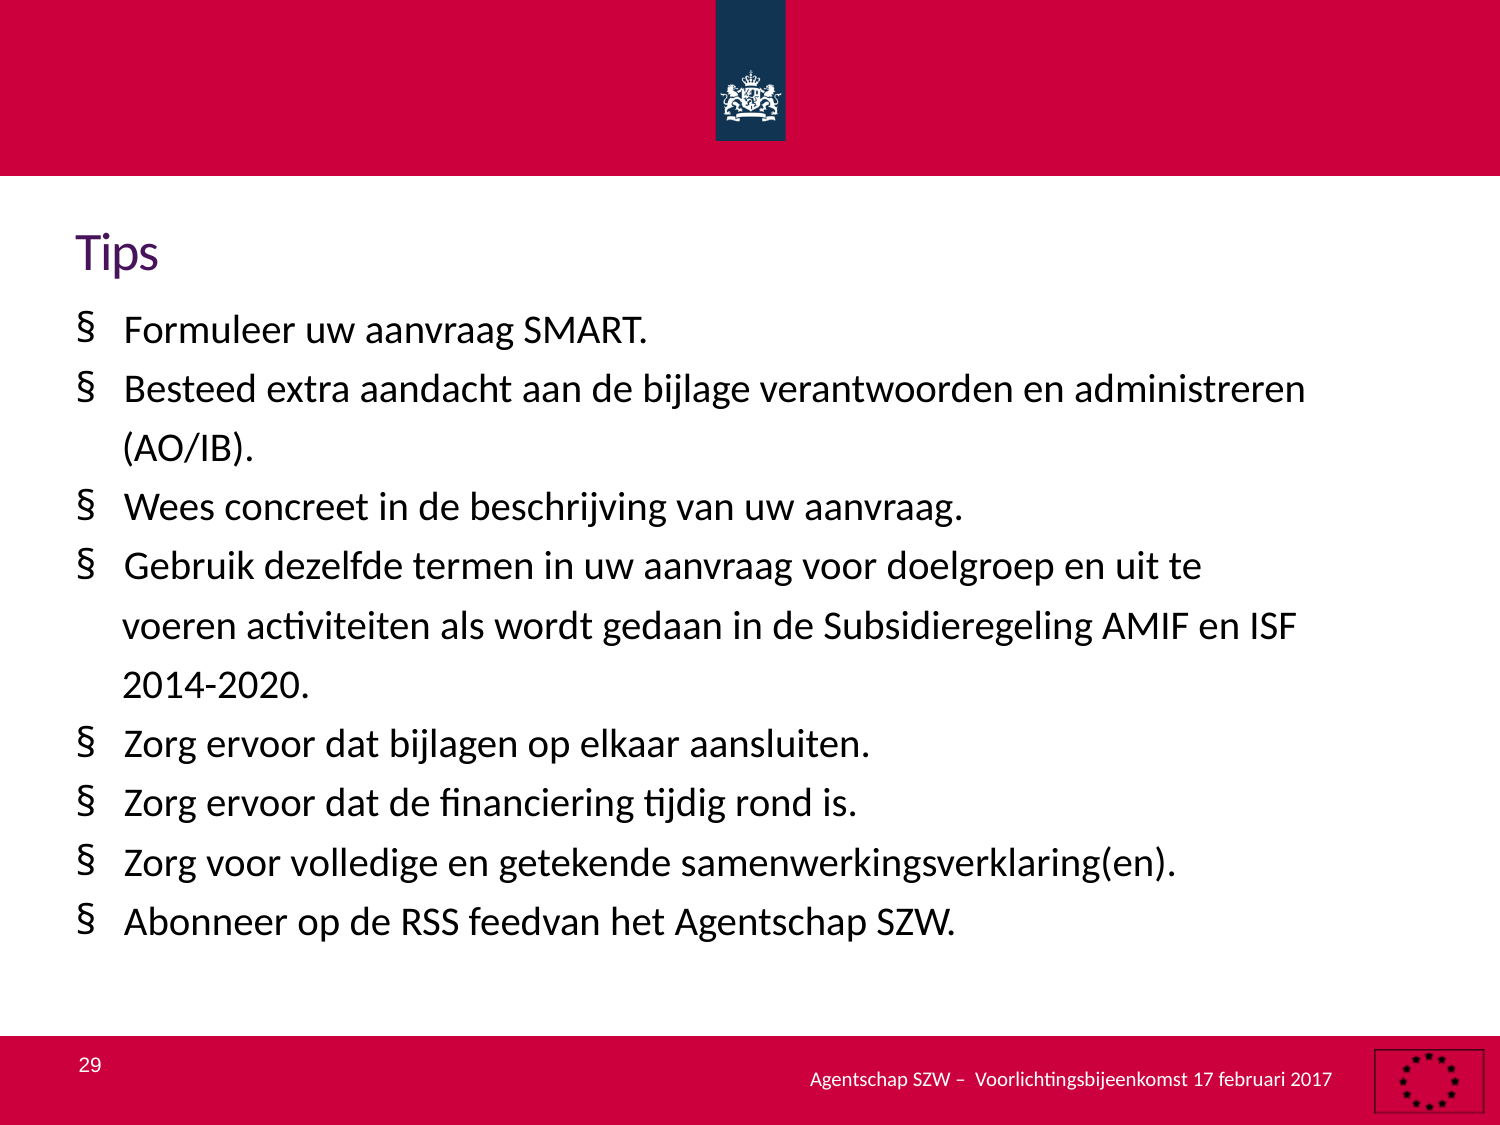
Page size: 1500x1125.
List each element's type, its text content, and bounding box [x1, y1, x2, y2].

list Formuleer uw aanvraag SMART. Besteed extra aandacht aan de bijlage verantwoorden en administreren (AO/IB). Wees concreet in de beschrijving van uw aanvraag. Gebruik dezelfde termen in uw aanvraag voor doelgroep en uit te voeren activiteiten als wordt gedaan in de Subsidieregeling AMIF en ISF 2014-2020. Zorg ervoor dat bijlagen op elkaar aansluiten. Zorg ervoor dat de financiering tijdig rond is. Zorg voor volledige en getekende samenwerkingsverklaring(en). Abonneer op de RSS feed van het Agentschap SZW. [60, 295, 1350, 997]
text_box [63, 1043, 181, 1104]
title Tips [60, 202, 1348, 295]
text_box Agentschap SZW – Voorlichtingsbijeenkomst 17 februari 2017 [795, 1058, 1374, 1109]
picture [1374, 1049, 1486, 1115]
